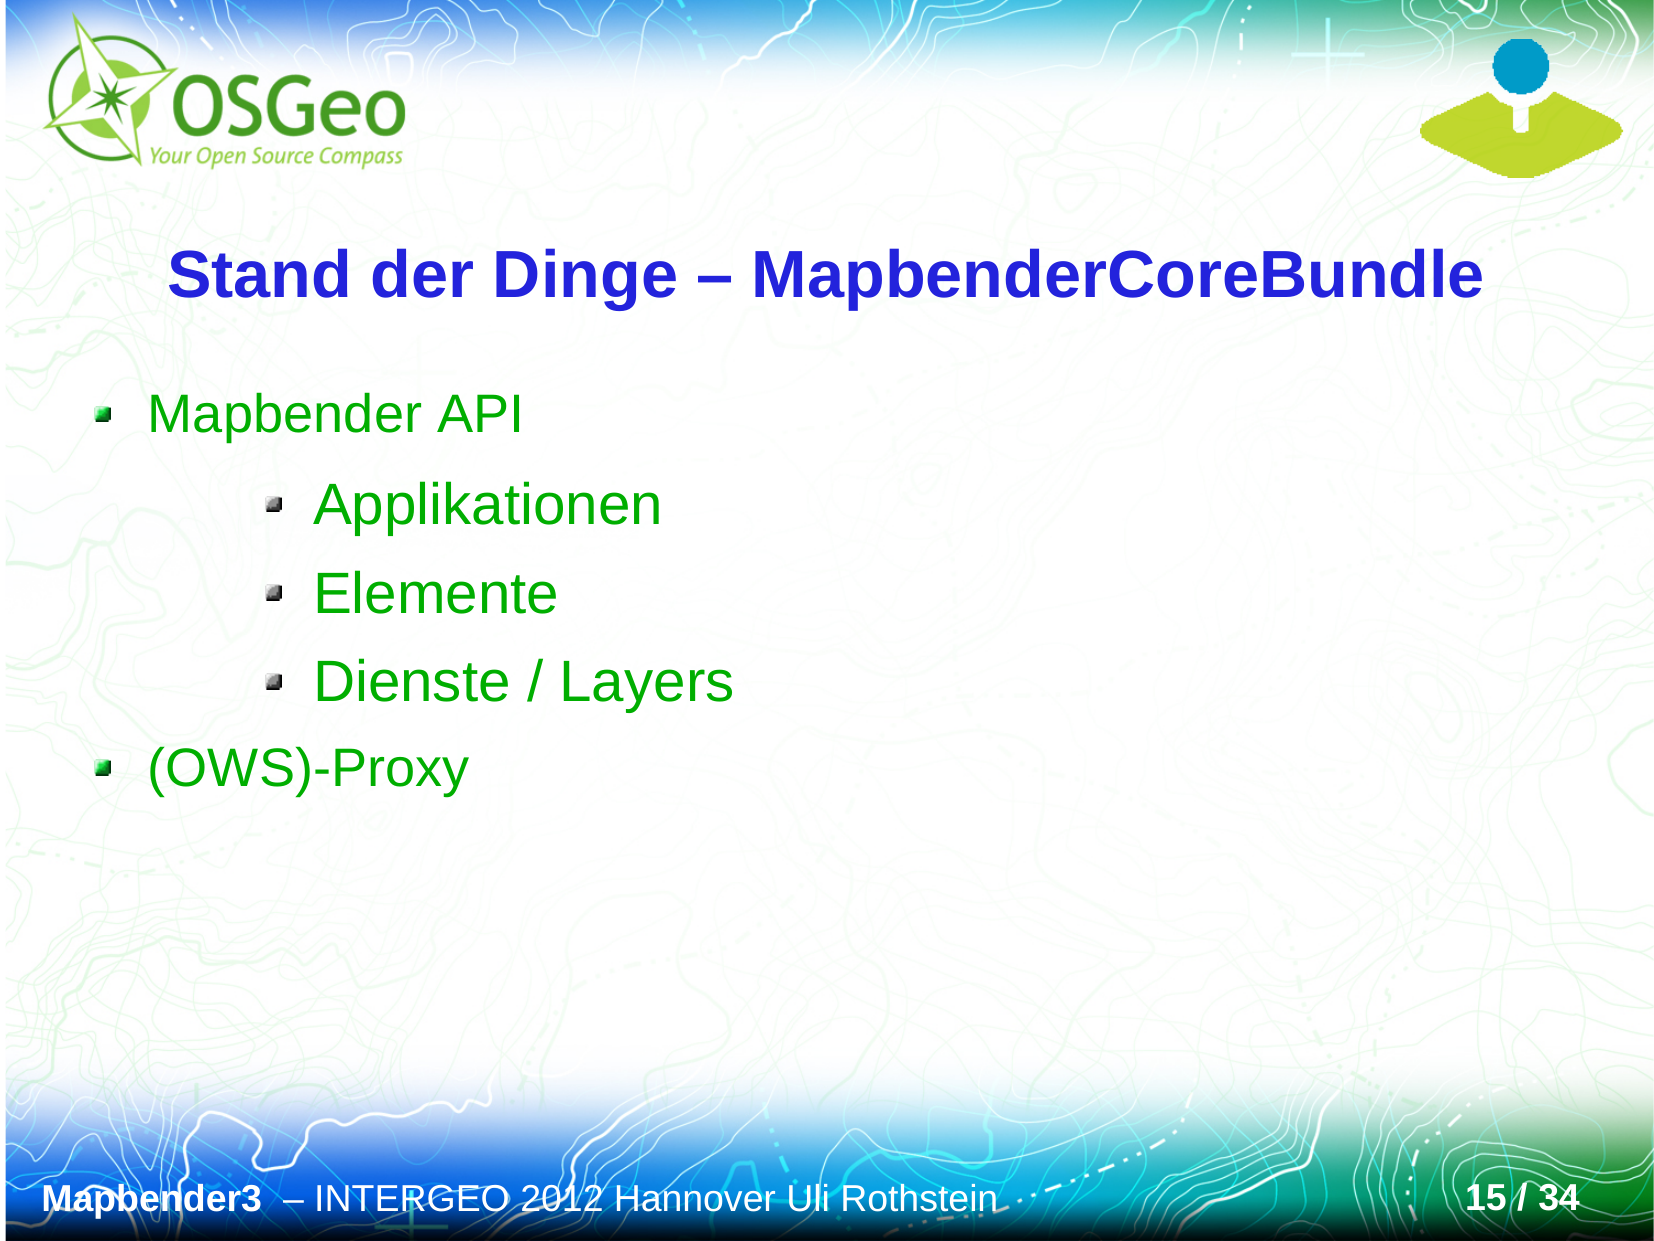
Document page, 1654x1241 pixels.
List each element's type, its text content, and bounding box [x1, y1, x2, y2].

list Mapbender API Applikationen Elemente Dienste / Layers (OWS)-Proxy [76, 383, 1565, 1203]
picture [5, 0, 1654, 1241]
title Stand der Dinge – MapbenderCoreBundle [82, 200, 1571, 349]
